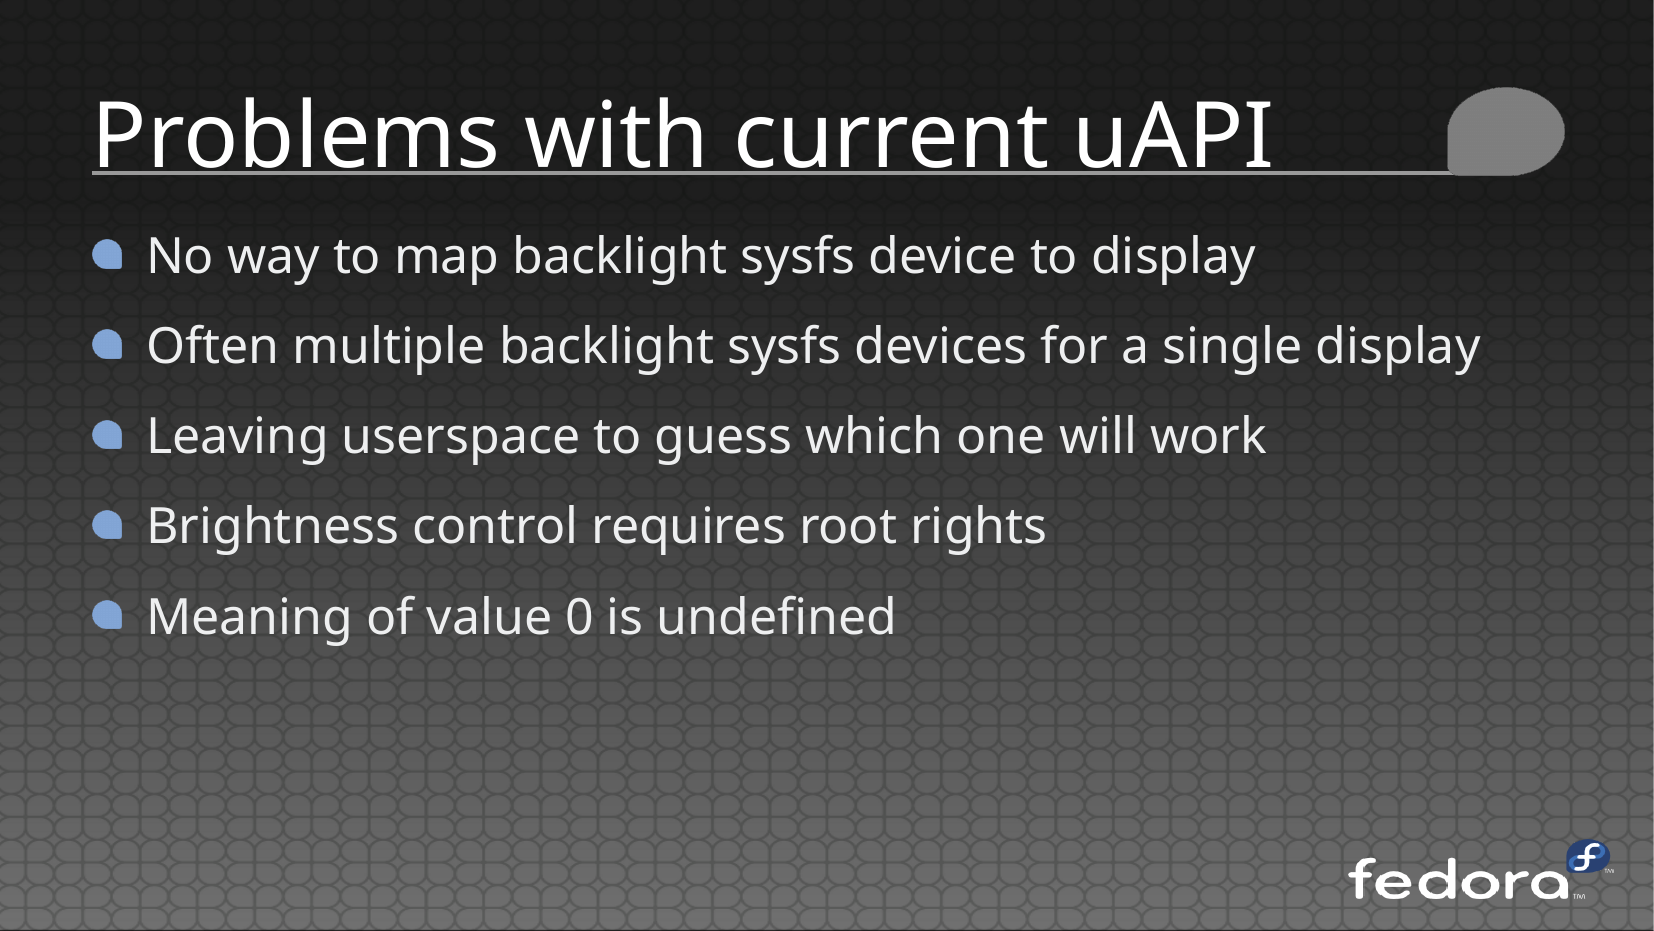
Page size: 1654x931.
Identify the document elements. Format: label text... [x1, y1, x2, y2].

picture [0, 0, 1654, 931]
list No way to map backlight sysfs device to display Often multiple backlight sysfs devices for a single display Leaving userspace to guess which one will work Brightness control requires root rights Meaning of value 0 is undefined [75, 219, 1608, 854]
title Problems with current uAPI [91, 61, 1515, 202]
